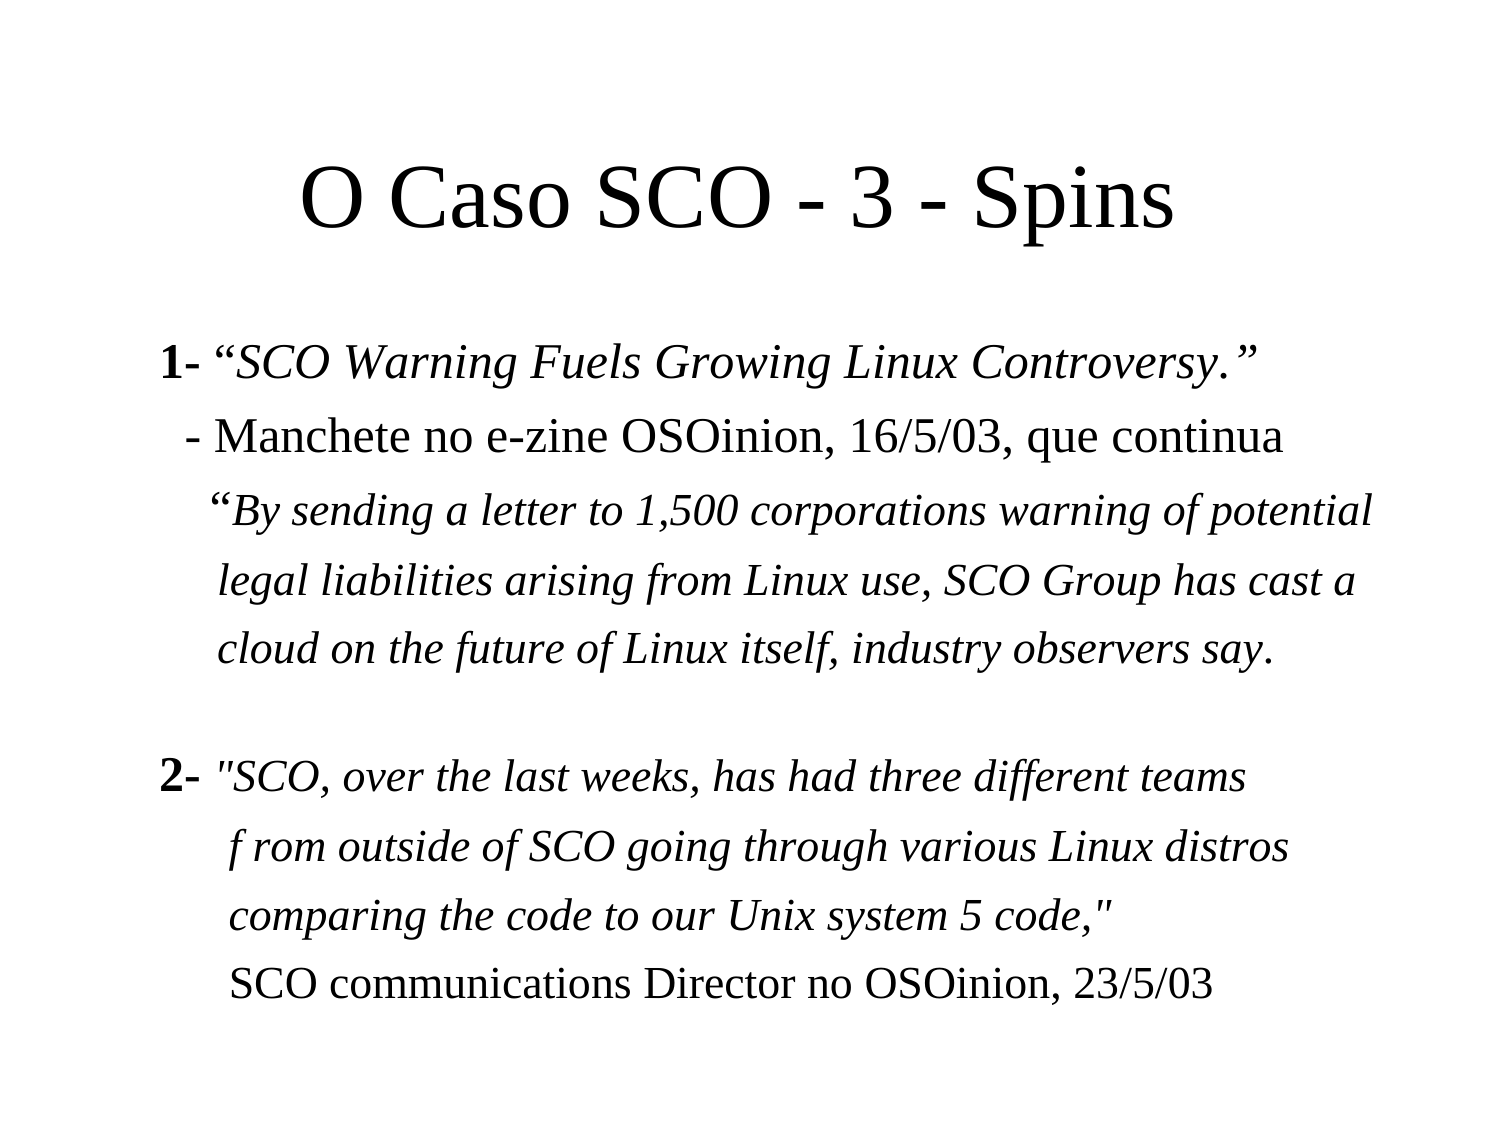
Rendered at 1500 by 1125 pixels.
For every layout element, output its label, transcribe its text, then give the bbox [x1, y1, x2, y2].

text_box 1- “SCO Warning Fuels Growing Linux Controversy.” - Manchete no e-zine OSOinion, 16/5/03, que continua “By sending a letter to 1,500 corporations warning of potential legal liabilities arising from Linux use, SCO Group has cast a cloud on the future of Linux itself, industry observers say. [159, 330, 1371, 671]
title O Caso SCO - 3 - Spins [112, 99, 1388, 288]
text_box 2- "SCO, over the last weeks, has had three different teams f rom outside of SCO going through various Linux distros comparing the code to our Unix system 5 code," SCO communications Director no OSOinion, 23/5/03 [159, 743, 1308, 1006]
